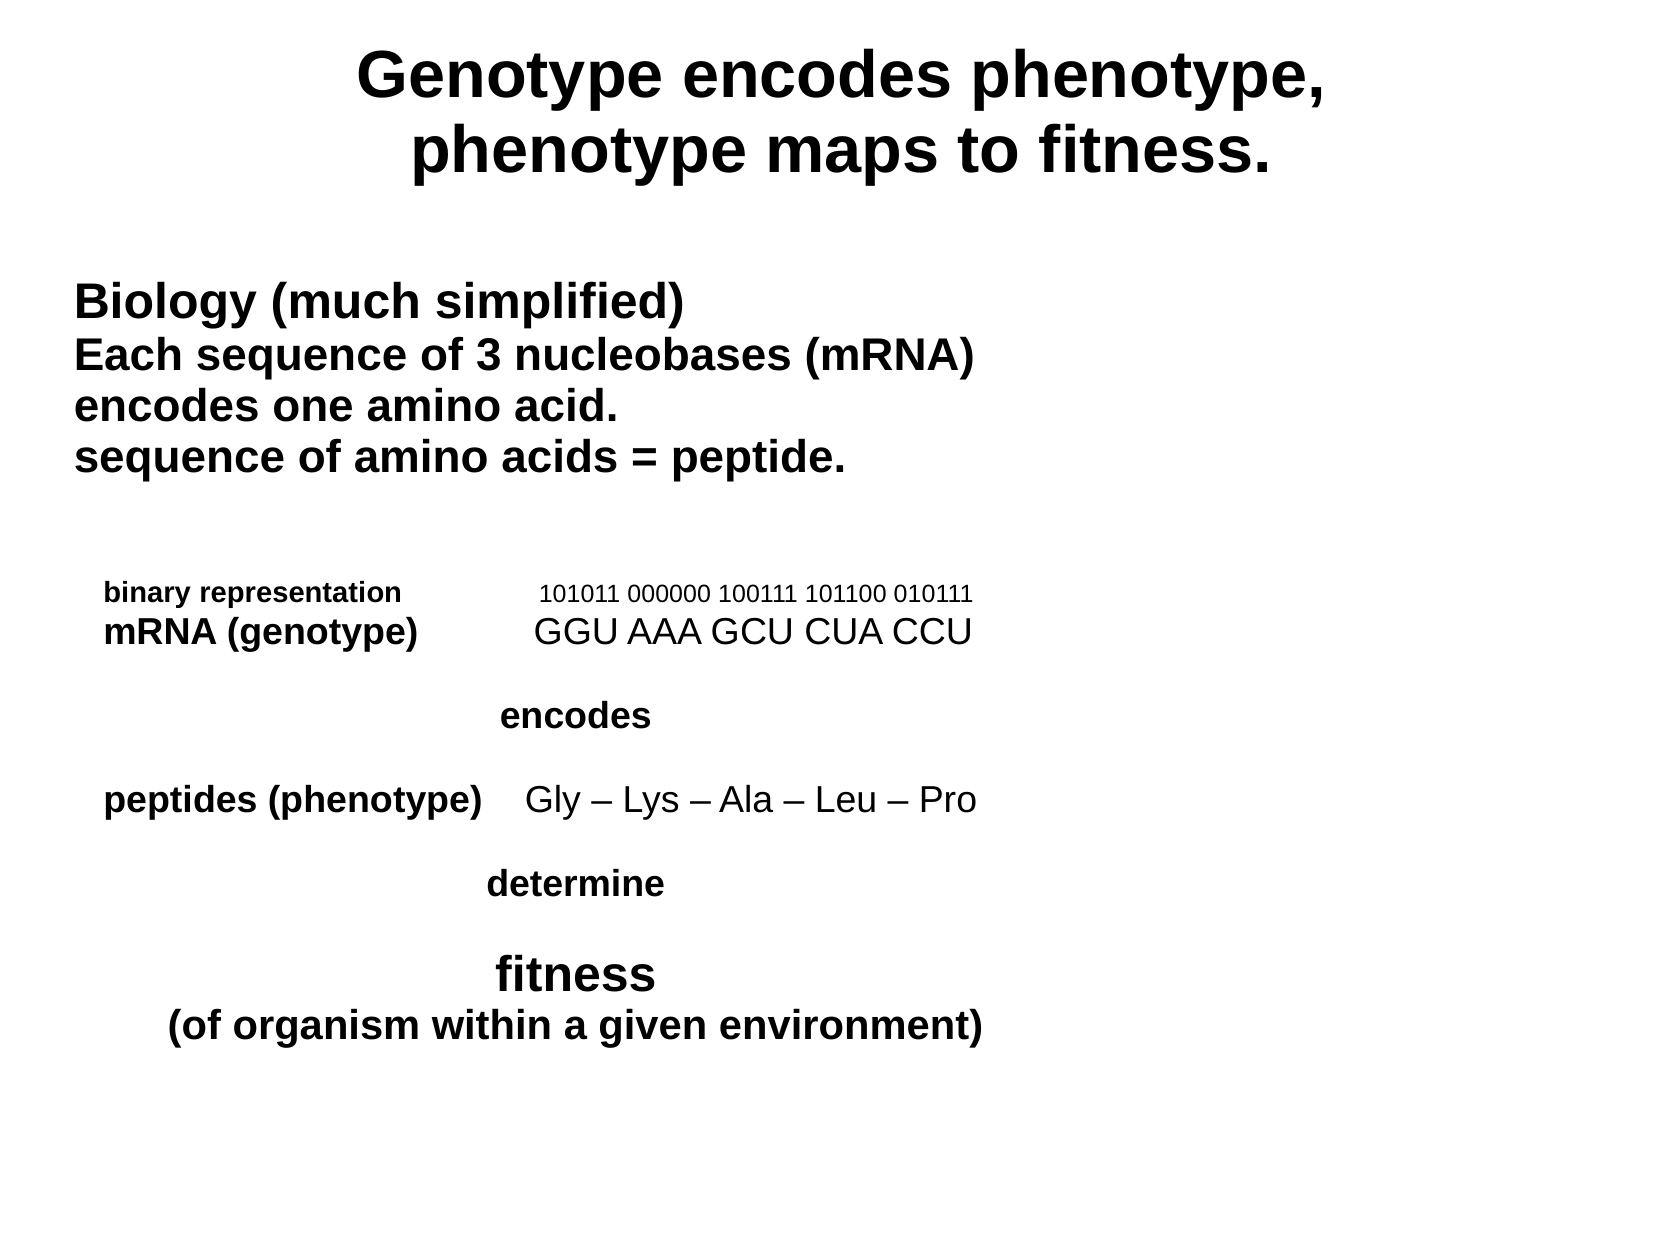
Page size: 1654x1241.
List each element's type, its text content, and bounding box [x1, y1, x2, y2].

text_box Genotype encodes phenotype, phenotype maps to fitness. [88, 29, 1595, 269]
text_box binary representation 101011 000000 100111 101100 010111 mRNA (genotype) GGU AAA GCU CUA CCU encodes peptides (phenotype) Gly – Lys – Ala – Leu – Pro determine fitness (of organism within a given environment) [88, 561, 1063, 1064]
text_box Biology (much simplified) Each sequence of 3 nucleobases (mRNA) encodes one amino acid. sequence of amino acids = peptide. [59, 265, 1034, 502]
